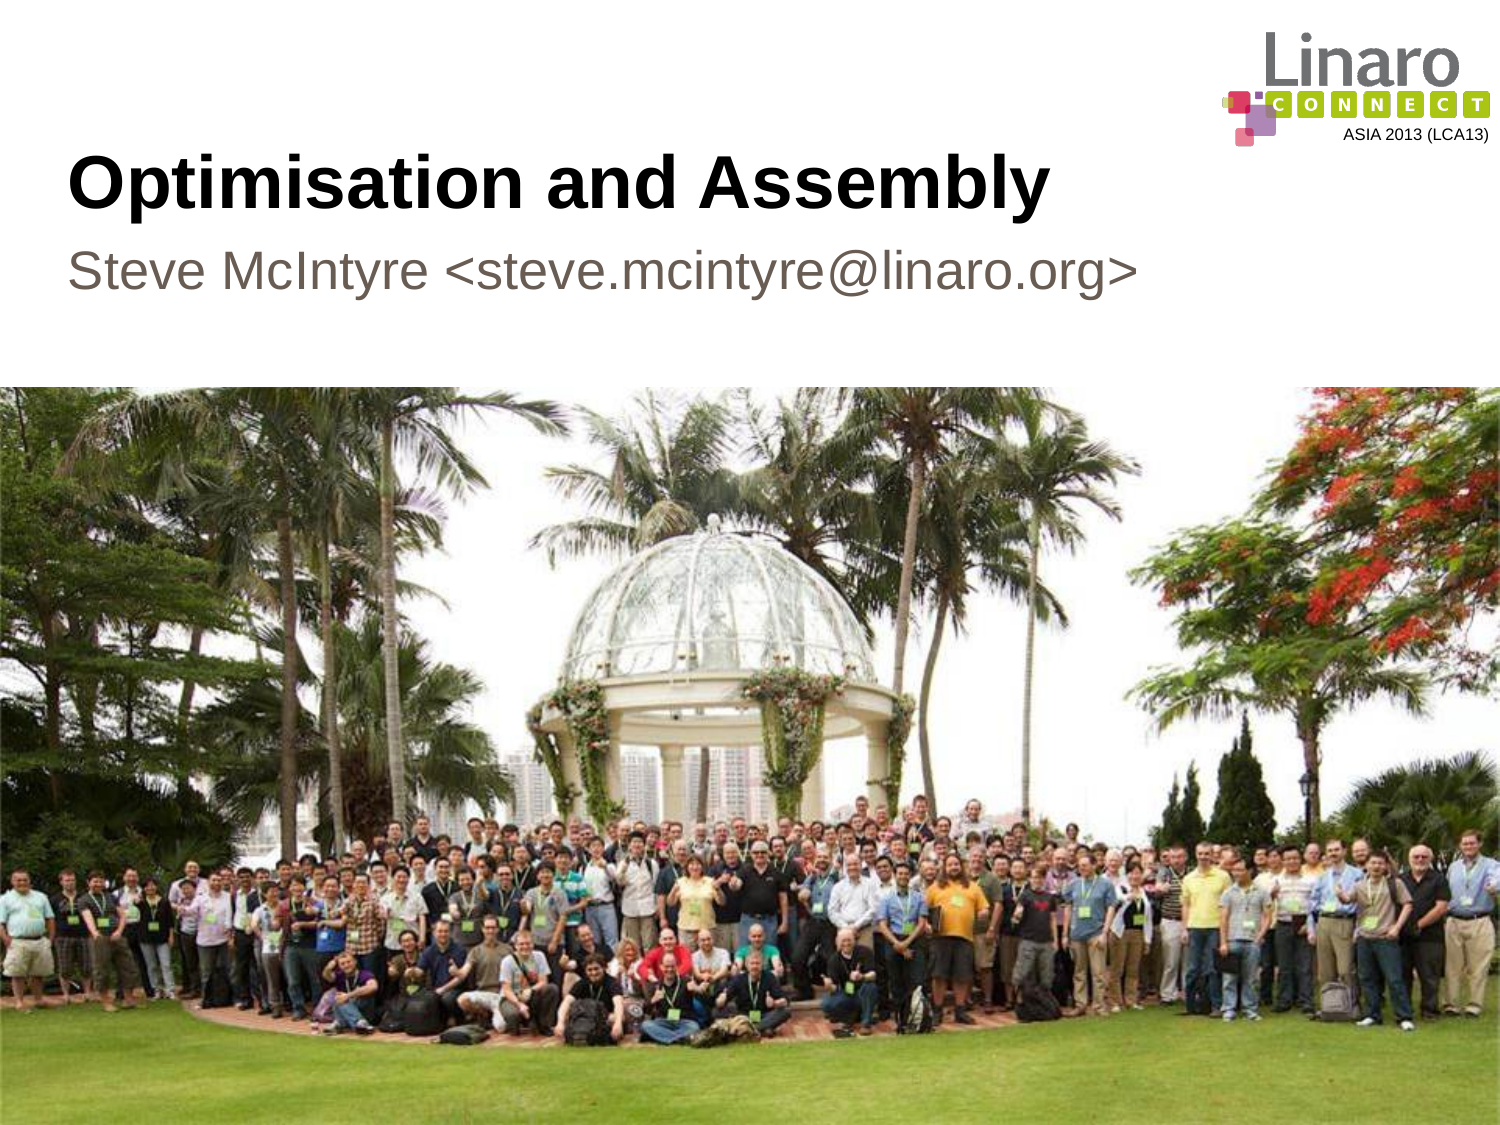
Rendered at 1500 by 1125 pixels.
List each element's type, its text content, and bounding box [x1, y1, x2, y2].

list Steve McIntyre <steve.mcintyre@linaro.org> [53, 232, 1466, 412]
picture [0, 387, 1500, 1125]
picture [1466, 24, 1500, 154]
title Optimisation and Assembly [53, 24, 1466, 232]
